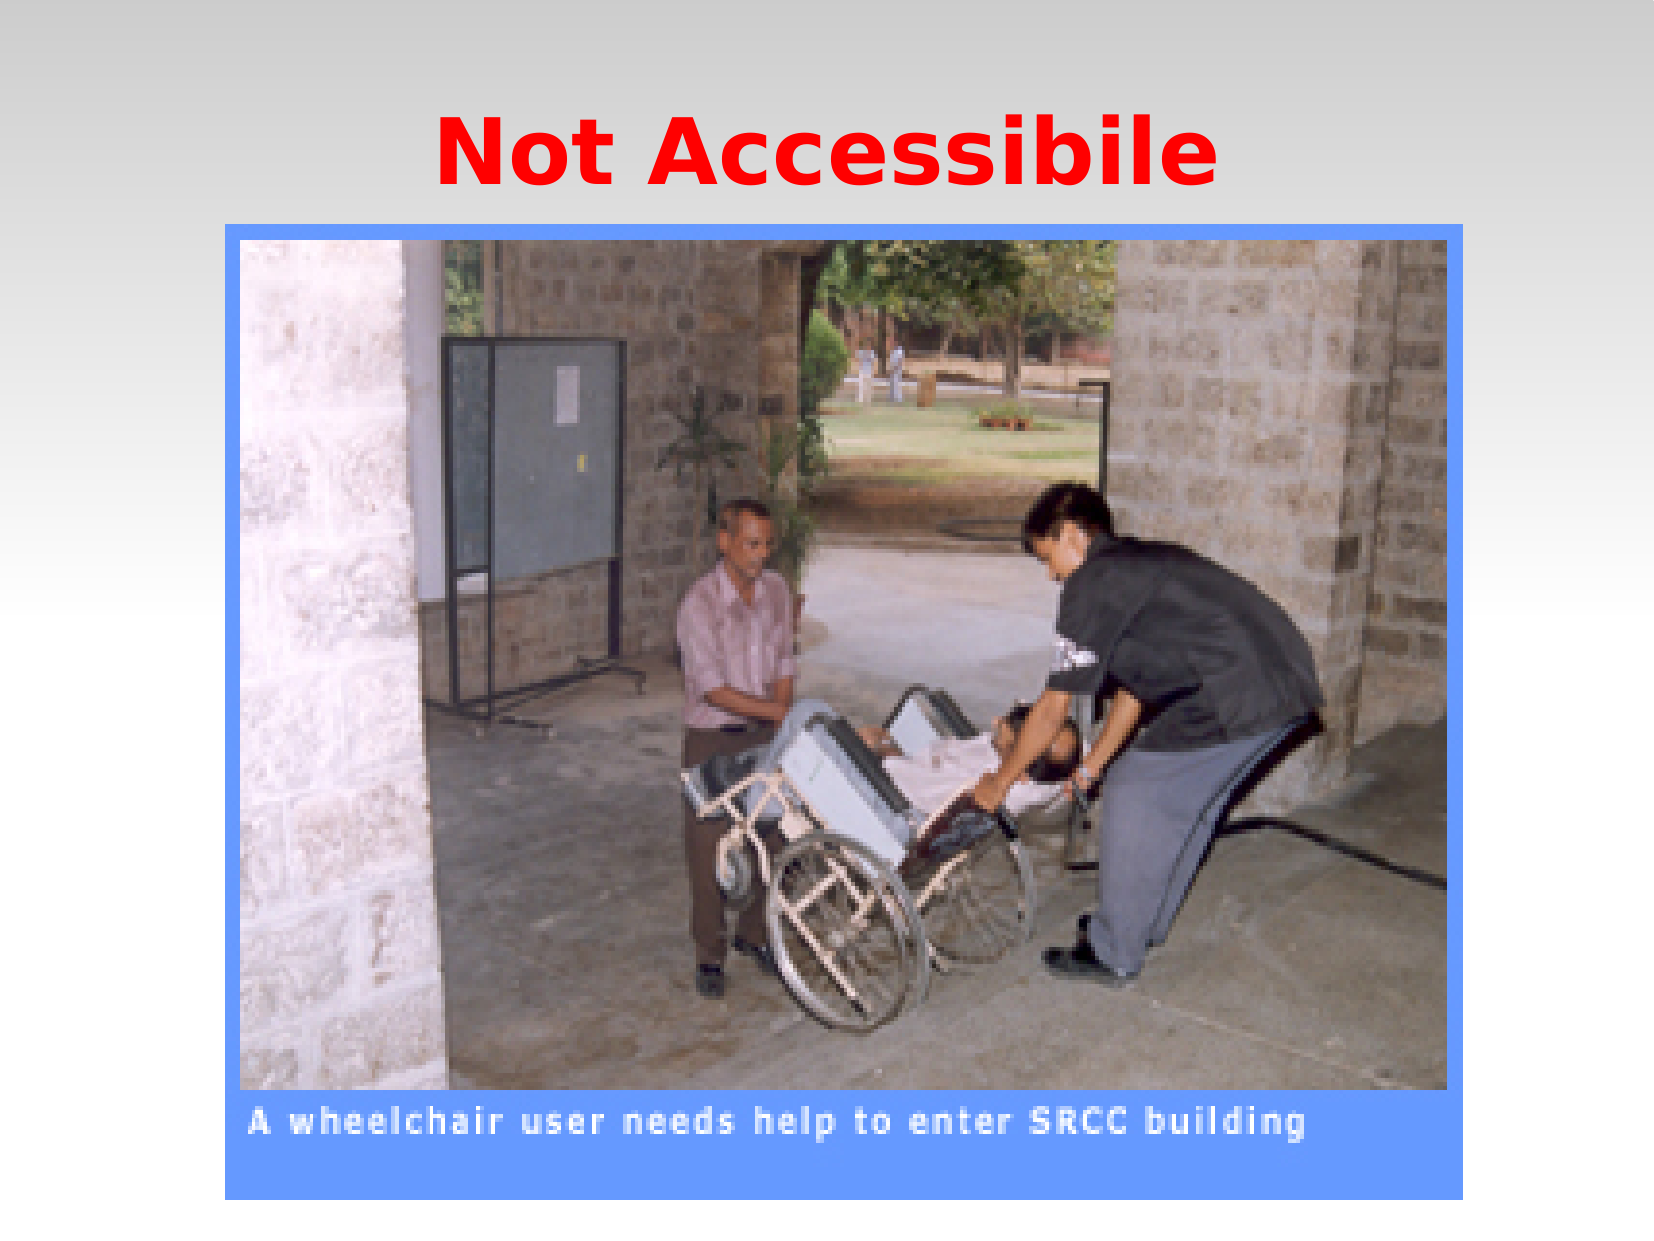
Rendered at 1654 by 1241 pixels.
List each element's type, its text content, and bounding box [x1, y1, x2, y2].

picture [225, 224, 1463, 1200]
title Not Accessibile [82, 49, 1571, 257]
